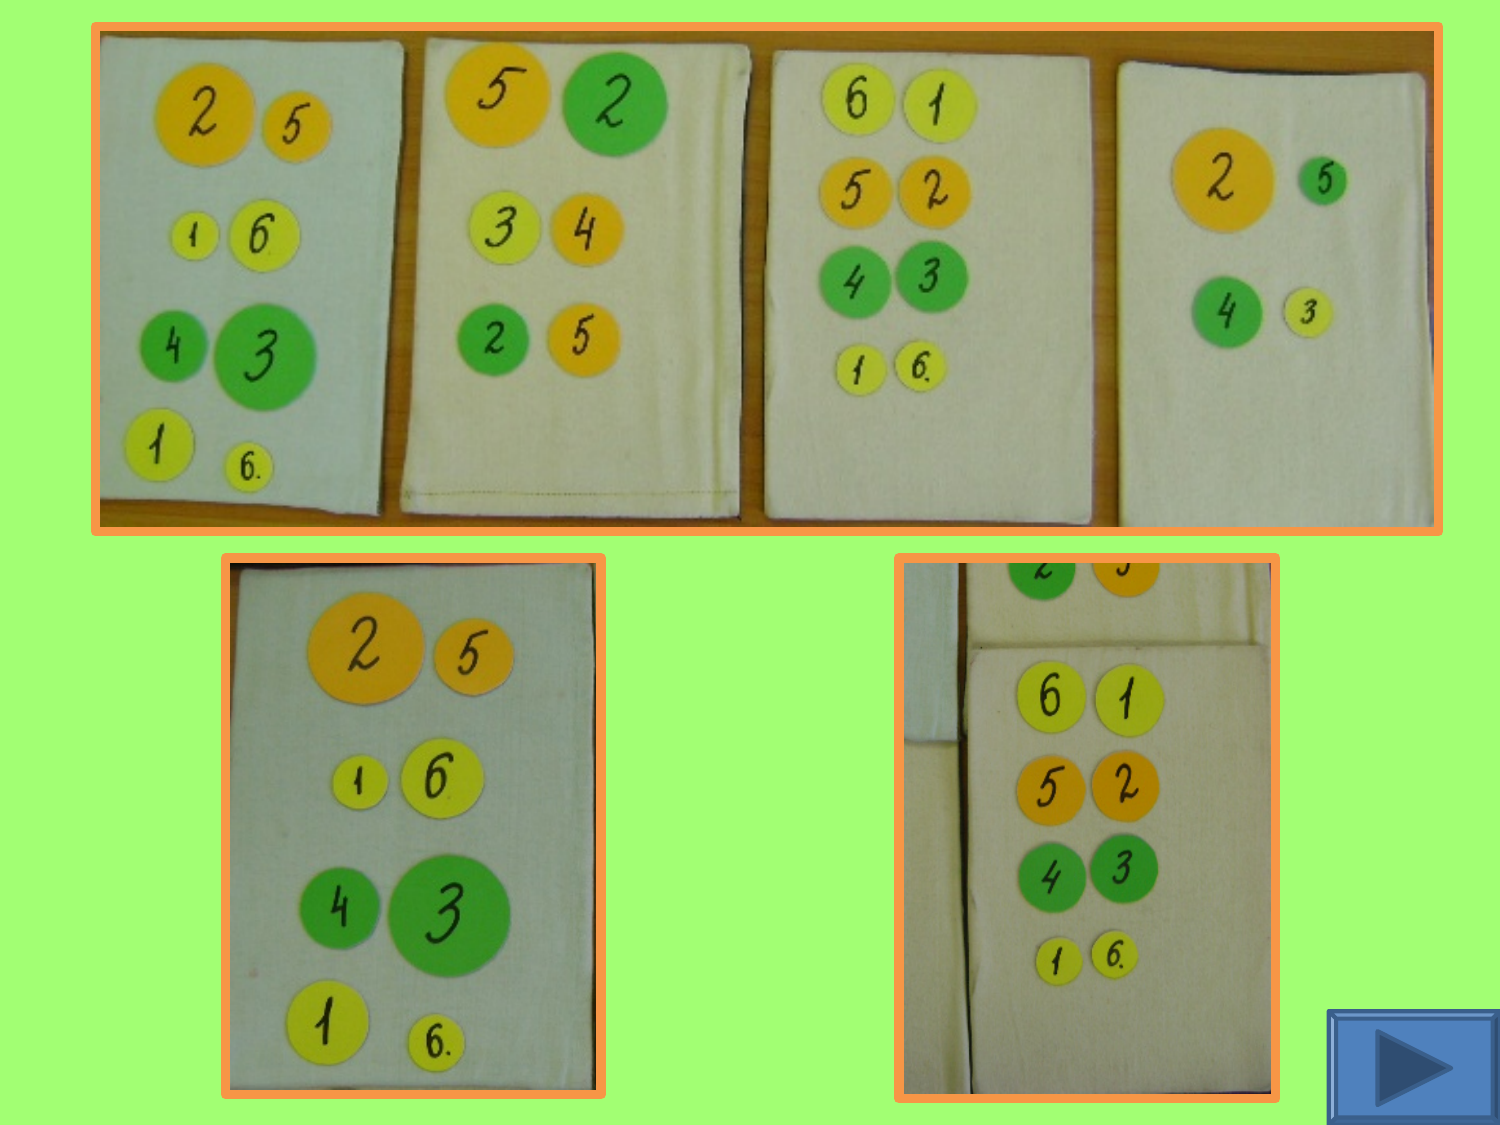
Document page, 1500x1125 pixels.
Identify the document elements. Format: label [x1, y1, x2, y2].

picture [100, 30, 1434, 528]
picture [903, 562, 1272, 1094]
picture [230, 562, 597, 1090]
text_box [1330, 1011, 1500, 1125]
